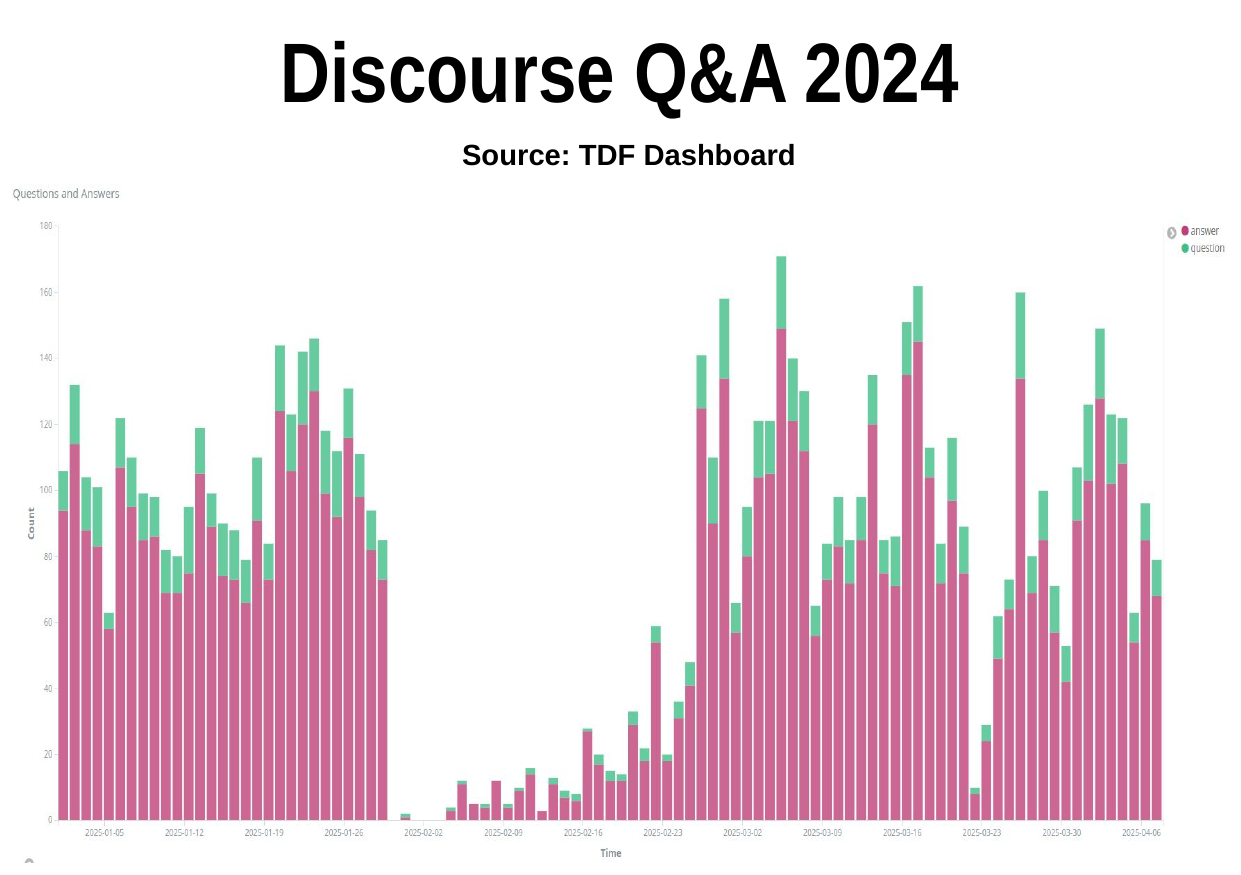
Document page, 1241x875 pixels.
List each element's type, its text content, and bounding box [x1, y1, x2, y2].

picture [11, 184, 1229, 863]
title Discourse Q&A 2024 [11, 12, 1229, 132]
text_box Source: TDF Dashboard [447, 131, 812, 184]
